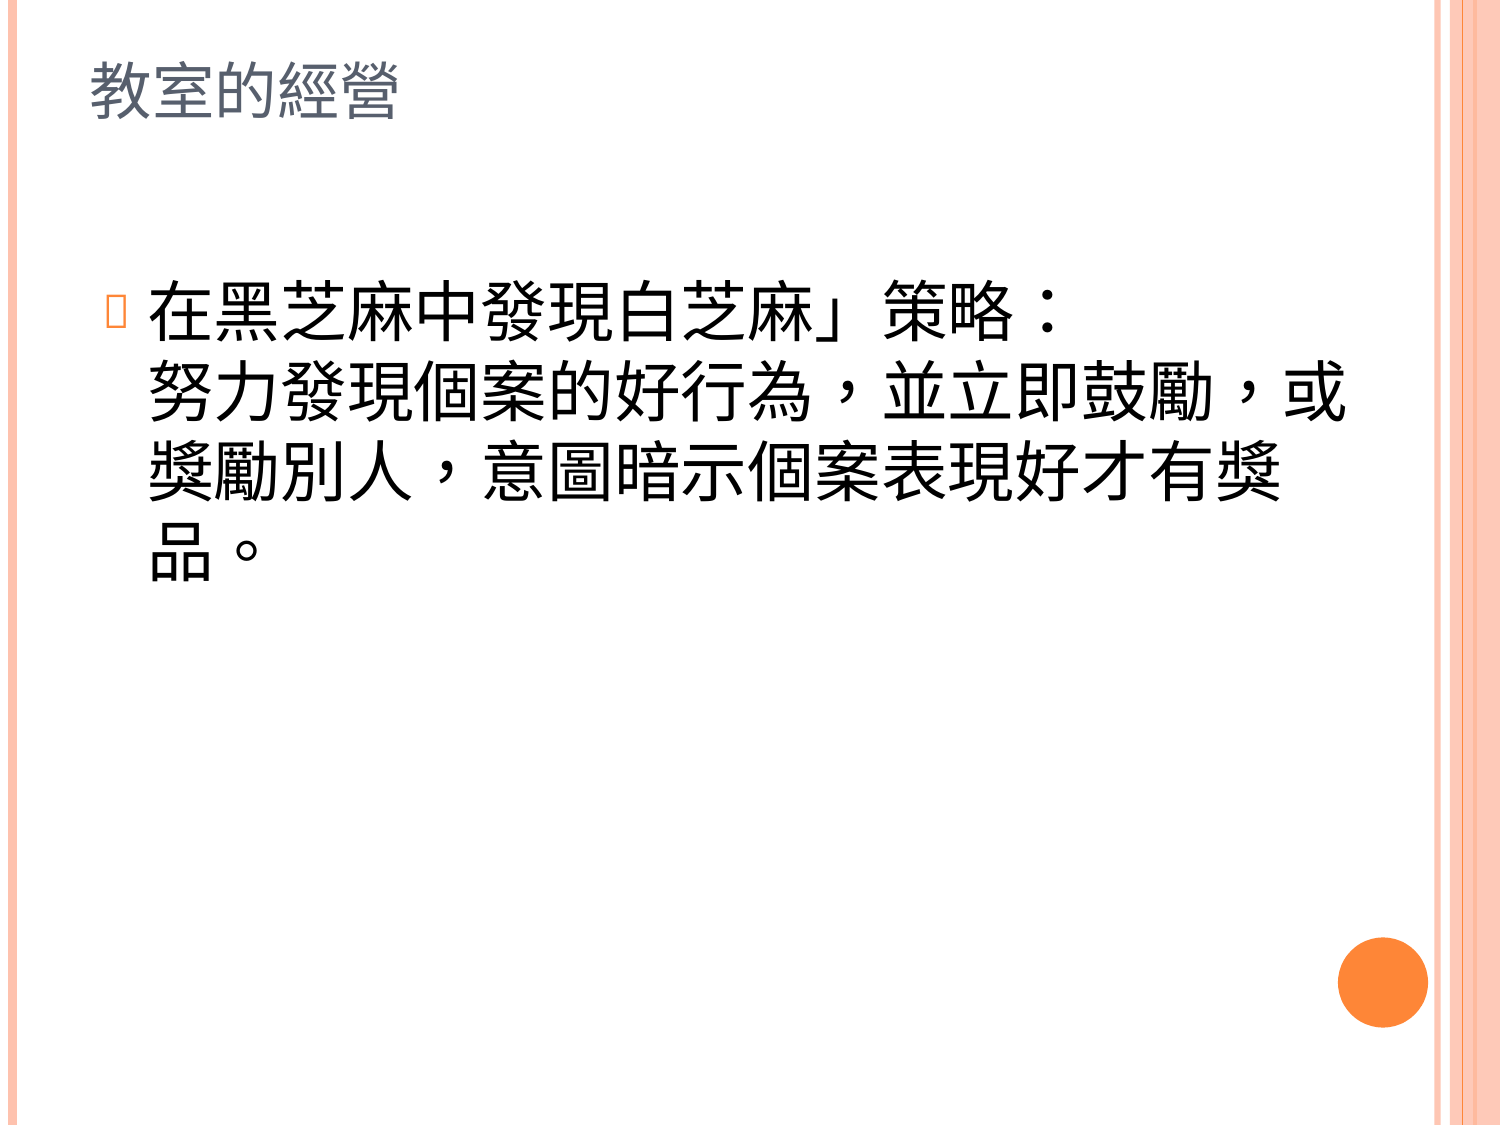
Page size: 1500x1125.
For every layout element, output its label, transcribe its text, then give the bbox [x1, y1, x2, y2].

list 在黑芝麻中發現白芝麻」策略： 努力發現個案的好行為，並立即鼓勵，或獎勵別人，意圖暗示個案表現好才有獎品。 [87, 262, 1413, 1083]
title 教室的經營 [75, 45, 1300, 233]
